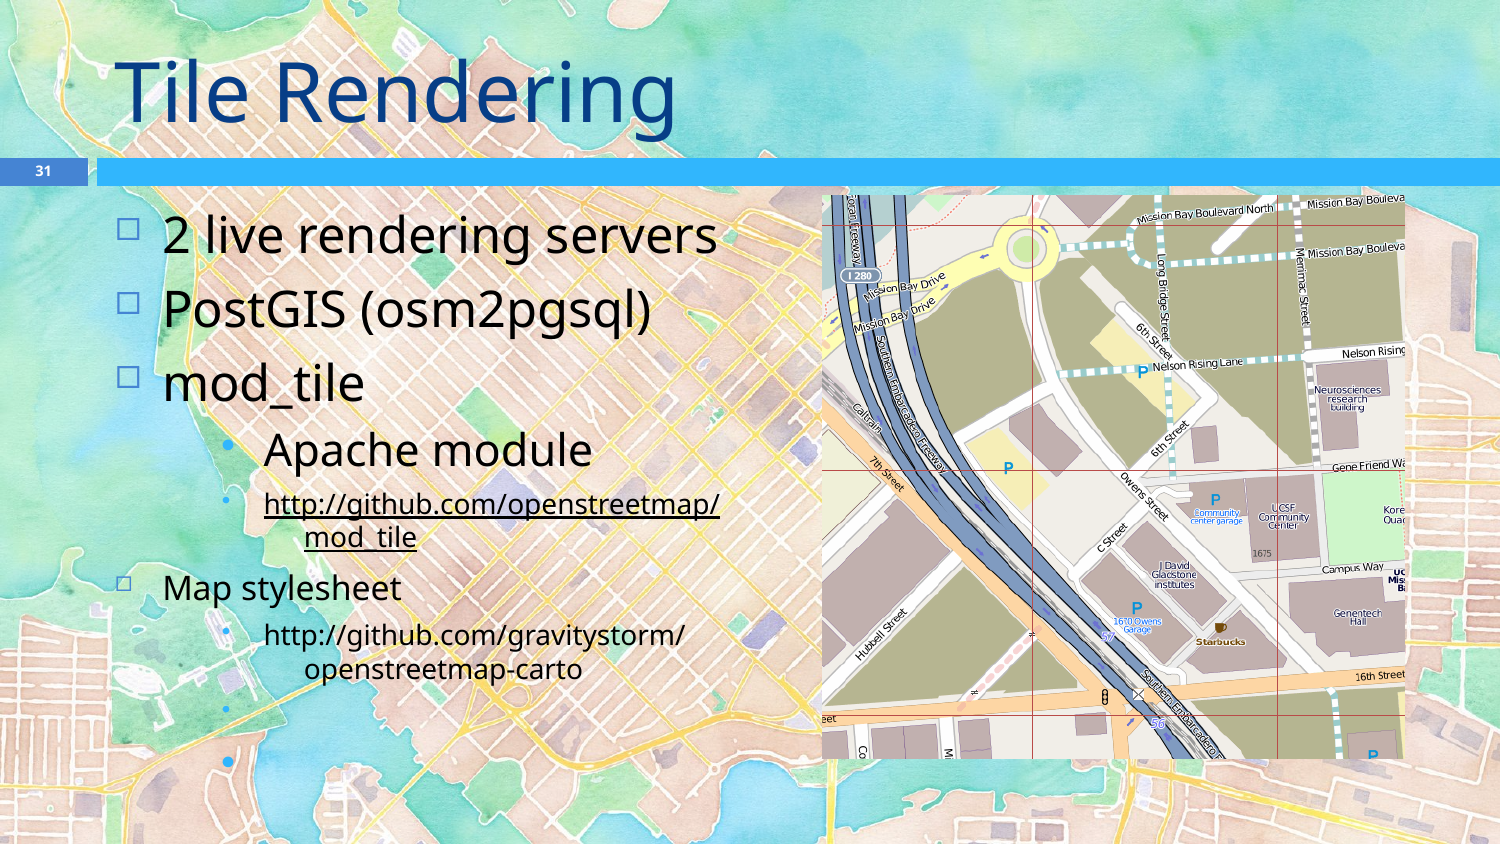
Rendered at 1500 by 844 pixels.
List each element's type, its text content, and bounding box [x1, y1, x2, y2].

picture [822, 195, 1405, 759]
title Tile Rendering [99, 28, 1438, 151]
text_box ‹#› [0, 156, 88, 187]
list 2 live rendering servers PostGIS (osm2pgsql) mod_tile Apache module http://github.com/openstreetmap/ mod_tile Map stylesheet http://github.com/gravitystorm/ openstreetmap-carto [99, 195, 738, 759]
